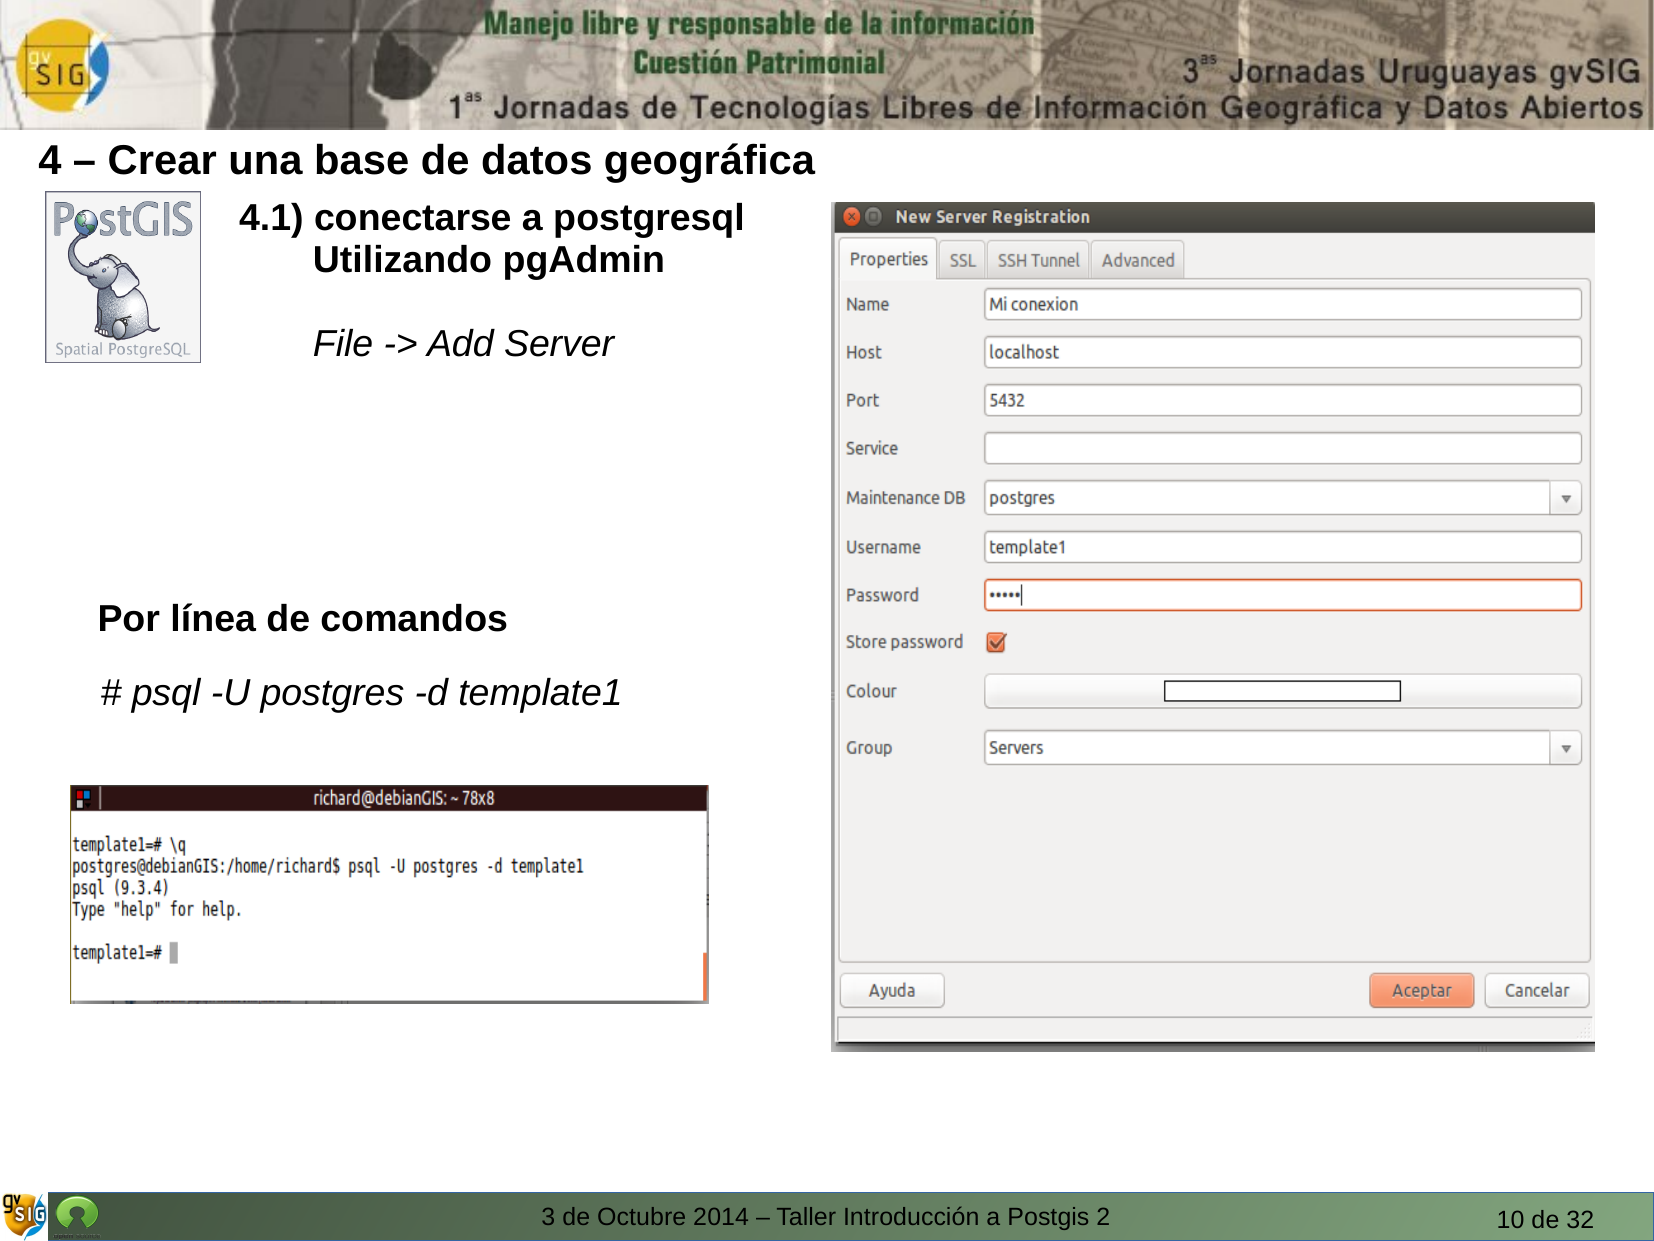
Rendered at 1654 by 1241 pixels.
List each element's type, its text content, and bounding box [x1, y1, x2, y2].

text_box 3 de Octubre 2014 – Taller Introducción a Postgis 2 [107, 1192, 1654, 1241]
text_box Por línea de comandos [82, 590, 572, 648]
picture [831, 202, 1595, 1052]
text_box 4 – Crear una base de datos geográfica [23, 129, 1630, 192]
text_box # psql -U postgres -d template1 [85, 663, 638, 721]
text_box 4.1) conectarse a postgresql Utilizando pgAdmin File -> Add Server [224, 188, 804, 414]
picture [0, 0, 1654, 130]
picture [70, 785, 709, 1004]
picture [0, 1192, 107, 1241]
text_box <número> de 32 [1481, 1198, 1654, 1241]
picture [45, 191, 201, 363]
